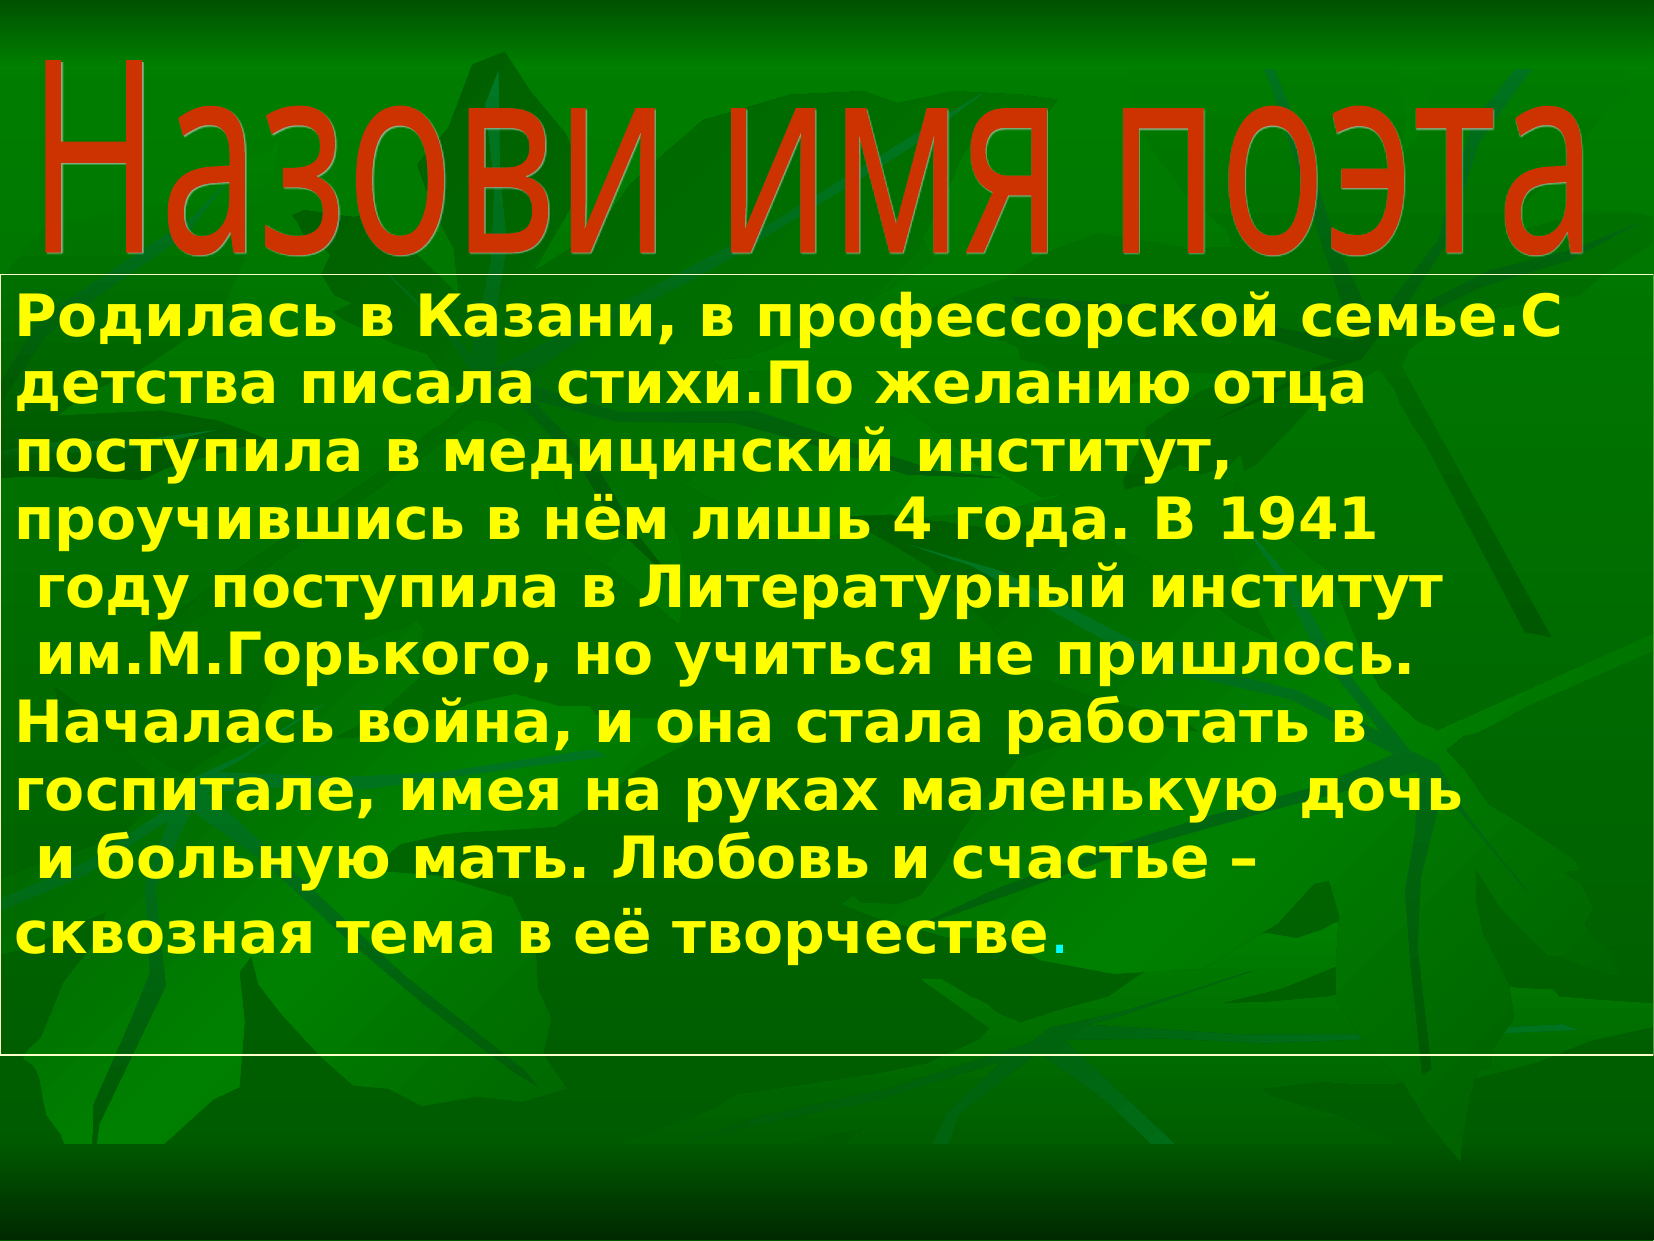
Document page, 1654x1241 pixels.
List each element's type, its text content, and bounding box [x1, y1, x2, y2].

text_box Назови имя поэта [845, 108, 948, 253]
text_box Назови имя поэта [1504, 105, 1582, 256]
text_box Родилась в Казани, в профессорской семье.С детства писала стихи.По желанию отца поступила в медицинский институт, проучившись в нём лишь 4 года. В 1941 году поступила в Литературный институт им.М.Горького, но учиться не пришлось. Началась война, и она стала работать в госпитале, имея на руках маленькую дочь и больную мать. Любовь и счастье – сквозная тема в её творчестве. [0, 274, 1654, 1056]
text_box Назови имя поэта [1228, 105, 1317, 256]
text_box Назови имя поэта [468, 108, 549, 253]
text_box Назови имя поэта [45, 60, 143, 253]
text_box Назови имя поэта [1123, 108, 1204, 253]
text_box Назови имя поэта [570, 108, 655, 253]
text_box Назови имя поэта [1415, 108, 1494, 253]
text_box Назови имя поэта [265, 105, 339, 256]
text_box Назови имя поэта [355, 105, 445, 256]
text_box Назови имя поэта [731, 108, 816, 253]
text_box Назови имя поэта [1331, 105, 1405, 256]
text_box Назови имя поэта [167, 105, 245, 256]
text_box Назови имя поэта [965, 108, 1047, 253]
